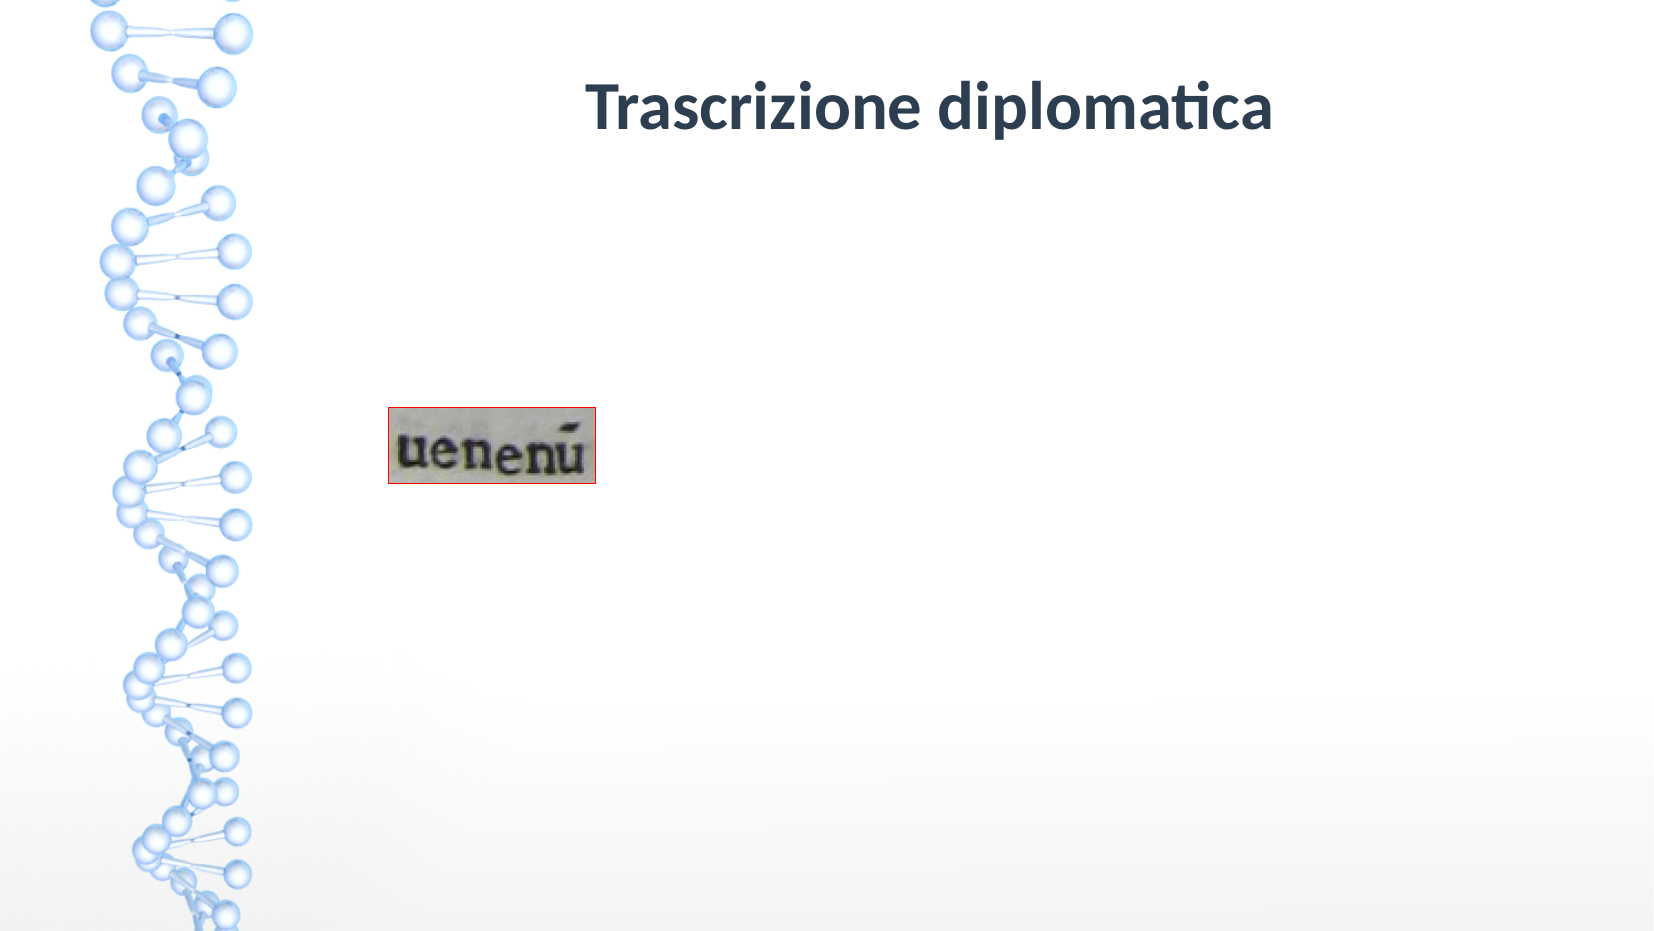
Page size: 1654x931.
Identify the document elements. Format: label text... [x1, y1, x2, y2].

picture [0, 0, 1654, 931]
title Trascrizione diplomatica [265, 35, 1595, 189]
